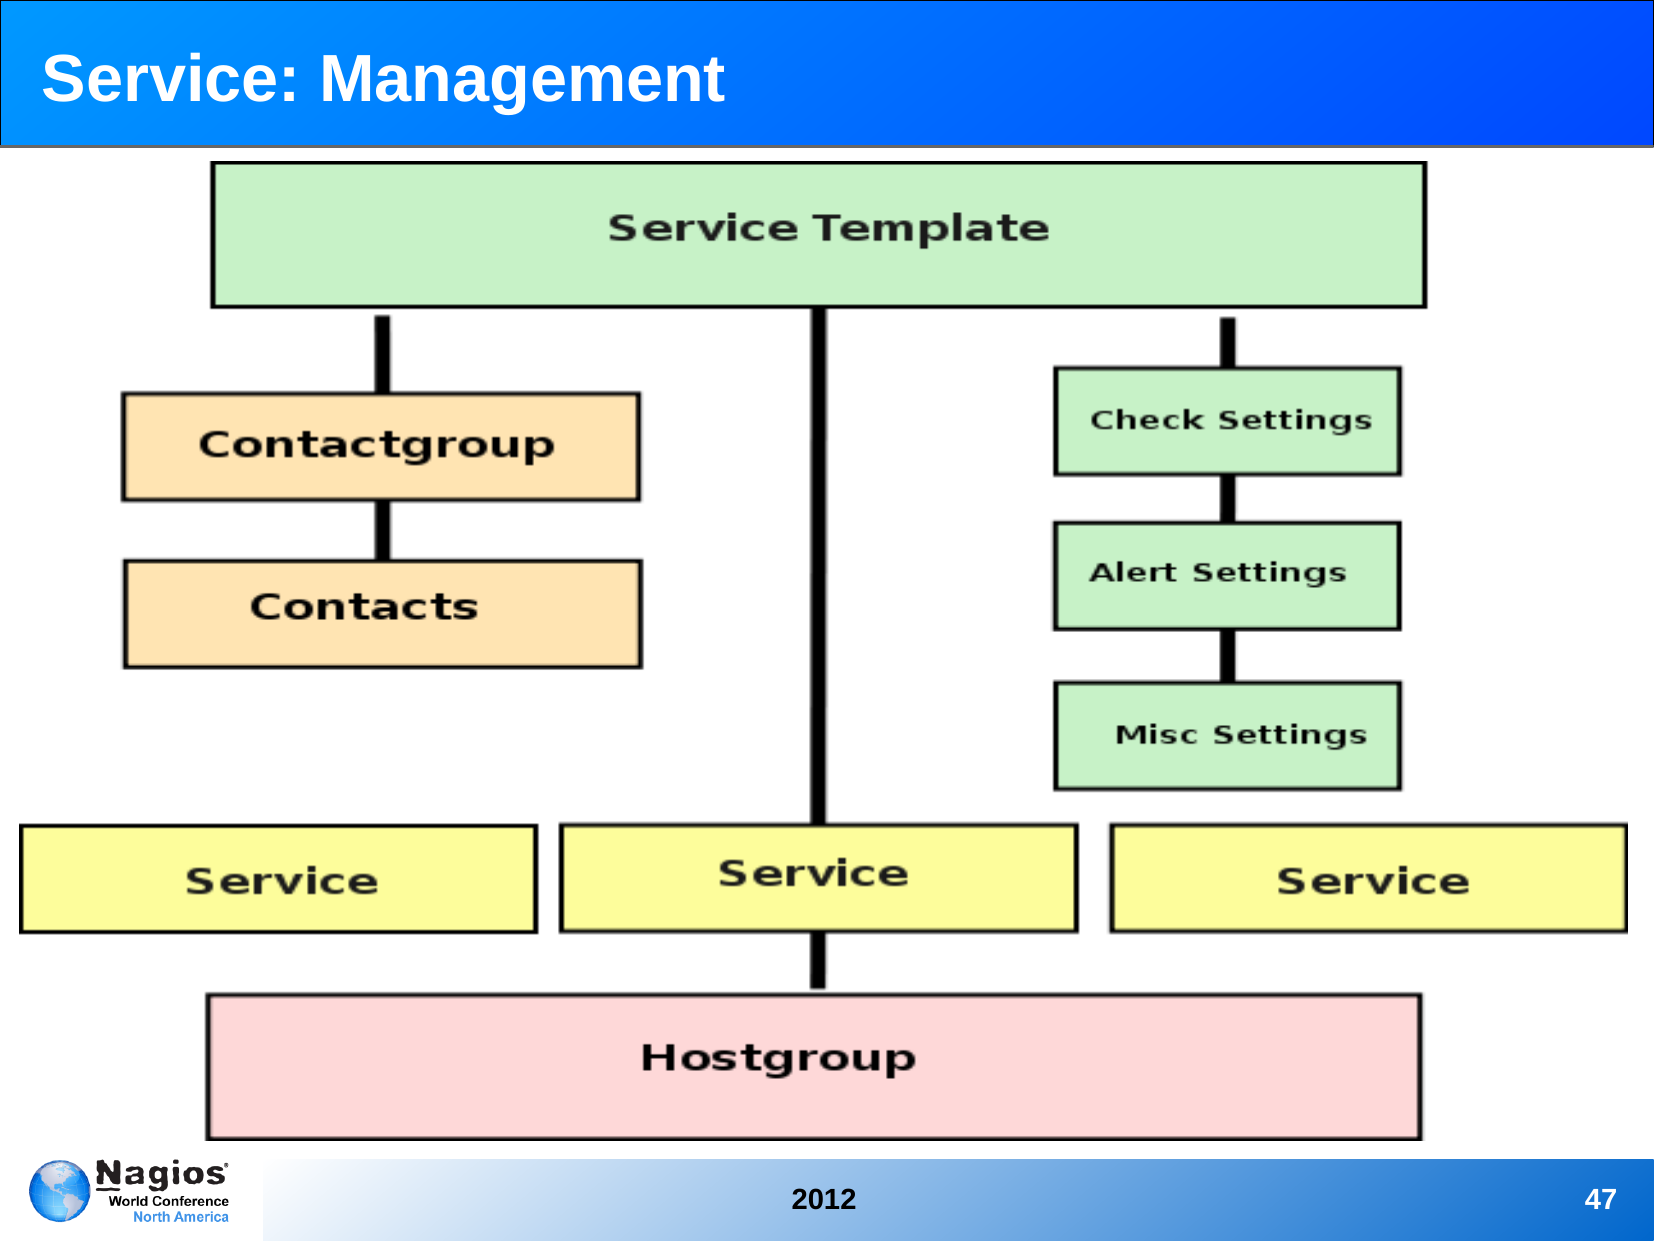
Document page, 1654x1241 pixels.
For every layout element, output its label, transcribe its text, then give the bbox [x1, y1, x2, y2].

title Service: Management [41, 36, 1530, 120]
picture [19, 161, 1628, 1141]
picture [29, 1159, 229, 1235]
